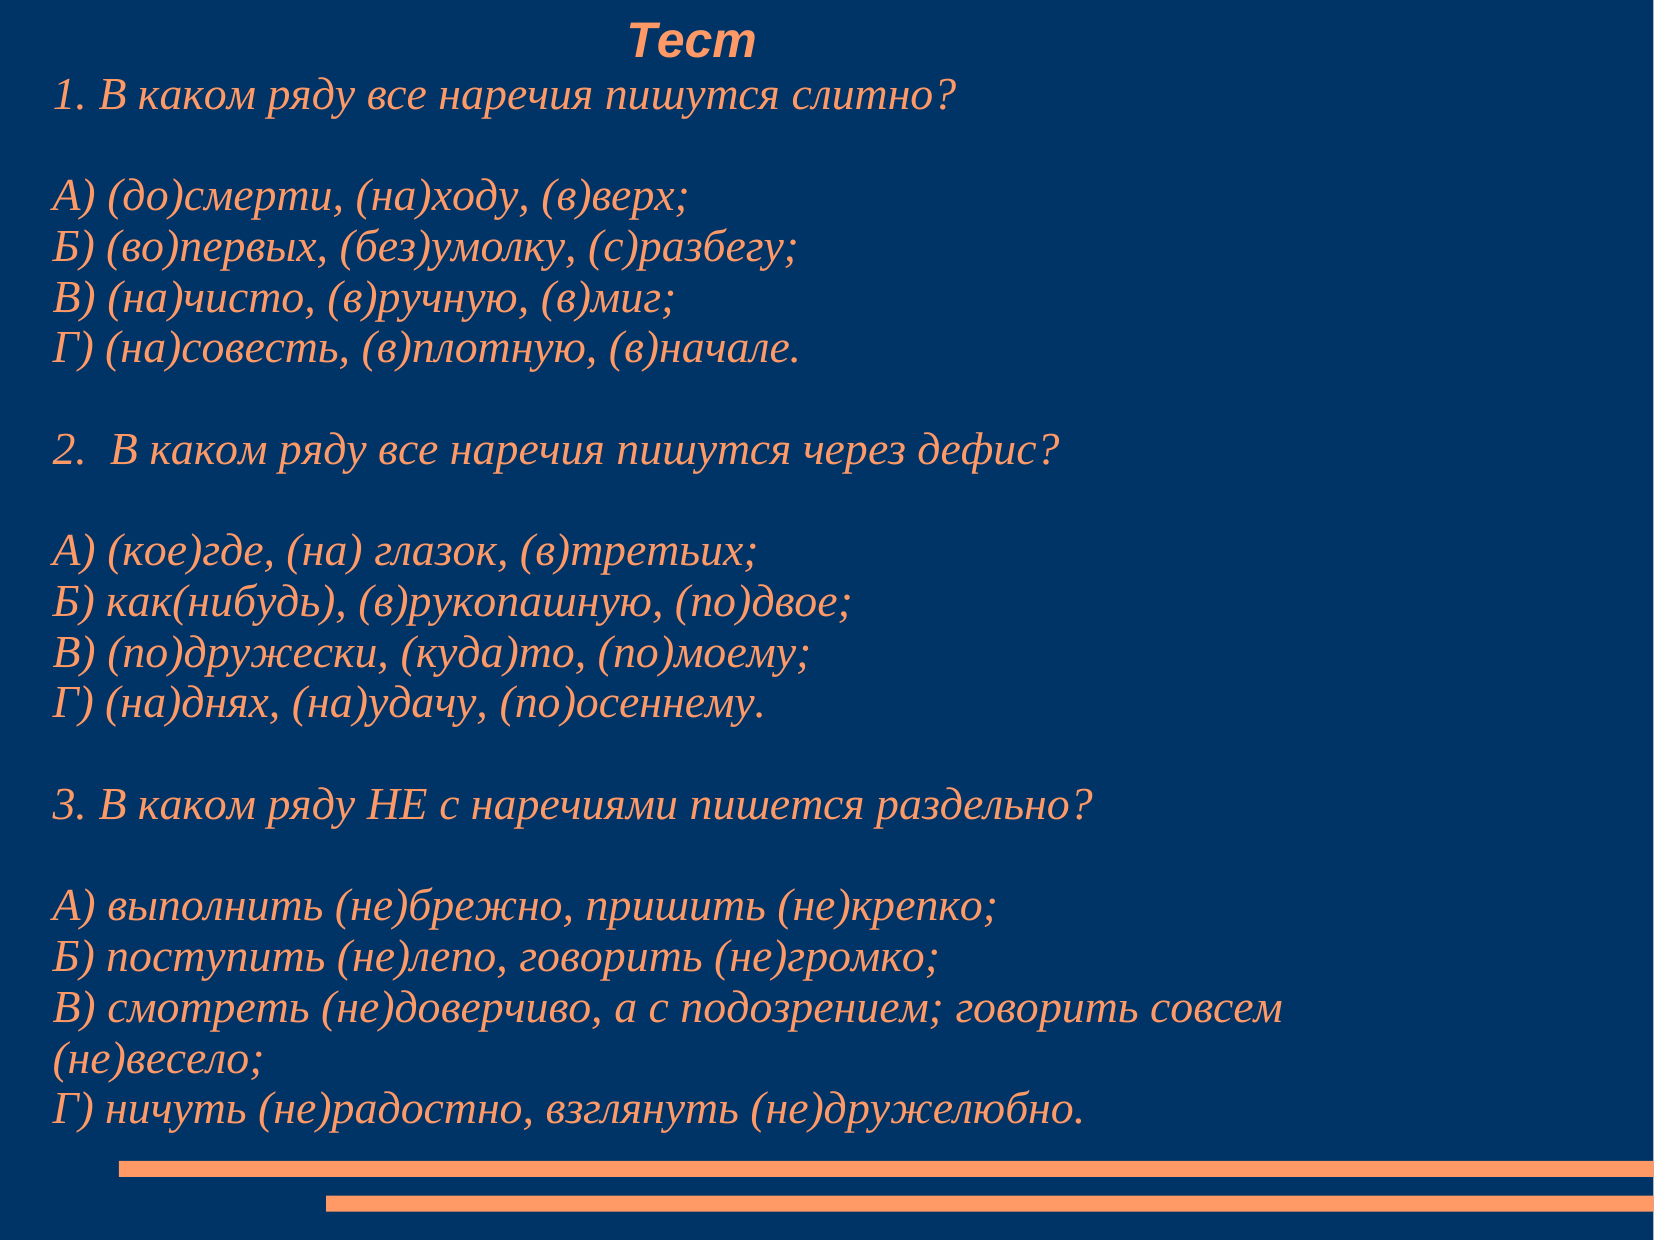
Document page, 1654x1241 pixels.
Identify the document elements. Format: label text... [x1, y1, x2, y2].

title Тест 1. В каком ряду все наречия пишутся слитно? А) (до)смерти, (на)ходу, (в)верх; Б) (во)первых, (без)умолку, (с)разбегу; В) (на)чисто, (в)ручную, (в)миг; Г) (на)совесть, (в)плотную, (в)начале. 2. В каком ряду все наречия пишутся через дефис? А) (кое)где, (на) глазок, (в)третьих; Б) как(нибудь), (в)рукопашную, (по)двое; В) (по)дружески, (куда)то, (по)моему; Г) (на)днях, (на)удачу, (по)осеннему. 3. В каком ряду НЕ с наречиями пишется раздельно? А) выполнить (не)брежно, пришить (не)крепко; Б) поступить (не)лепо, говорить (не)громко; В) смотреть (не)доверчиво, а с подозрением; говорить совсем (не)весело; Г) ничуть (не)радостно, взглянуть (не)дружелюбно. [52, 11, 1465, 1181]
